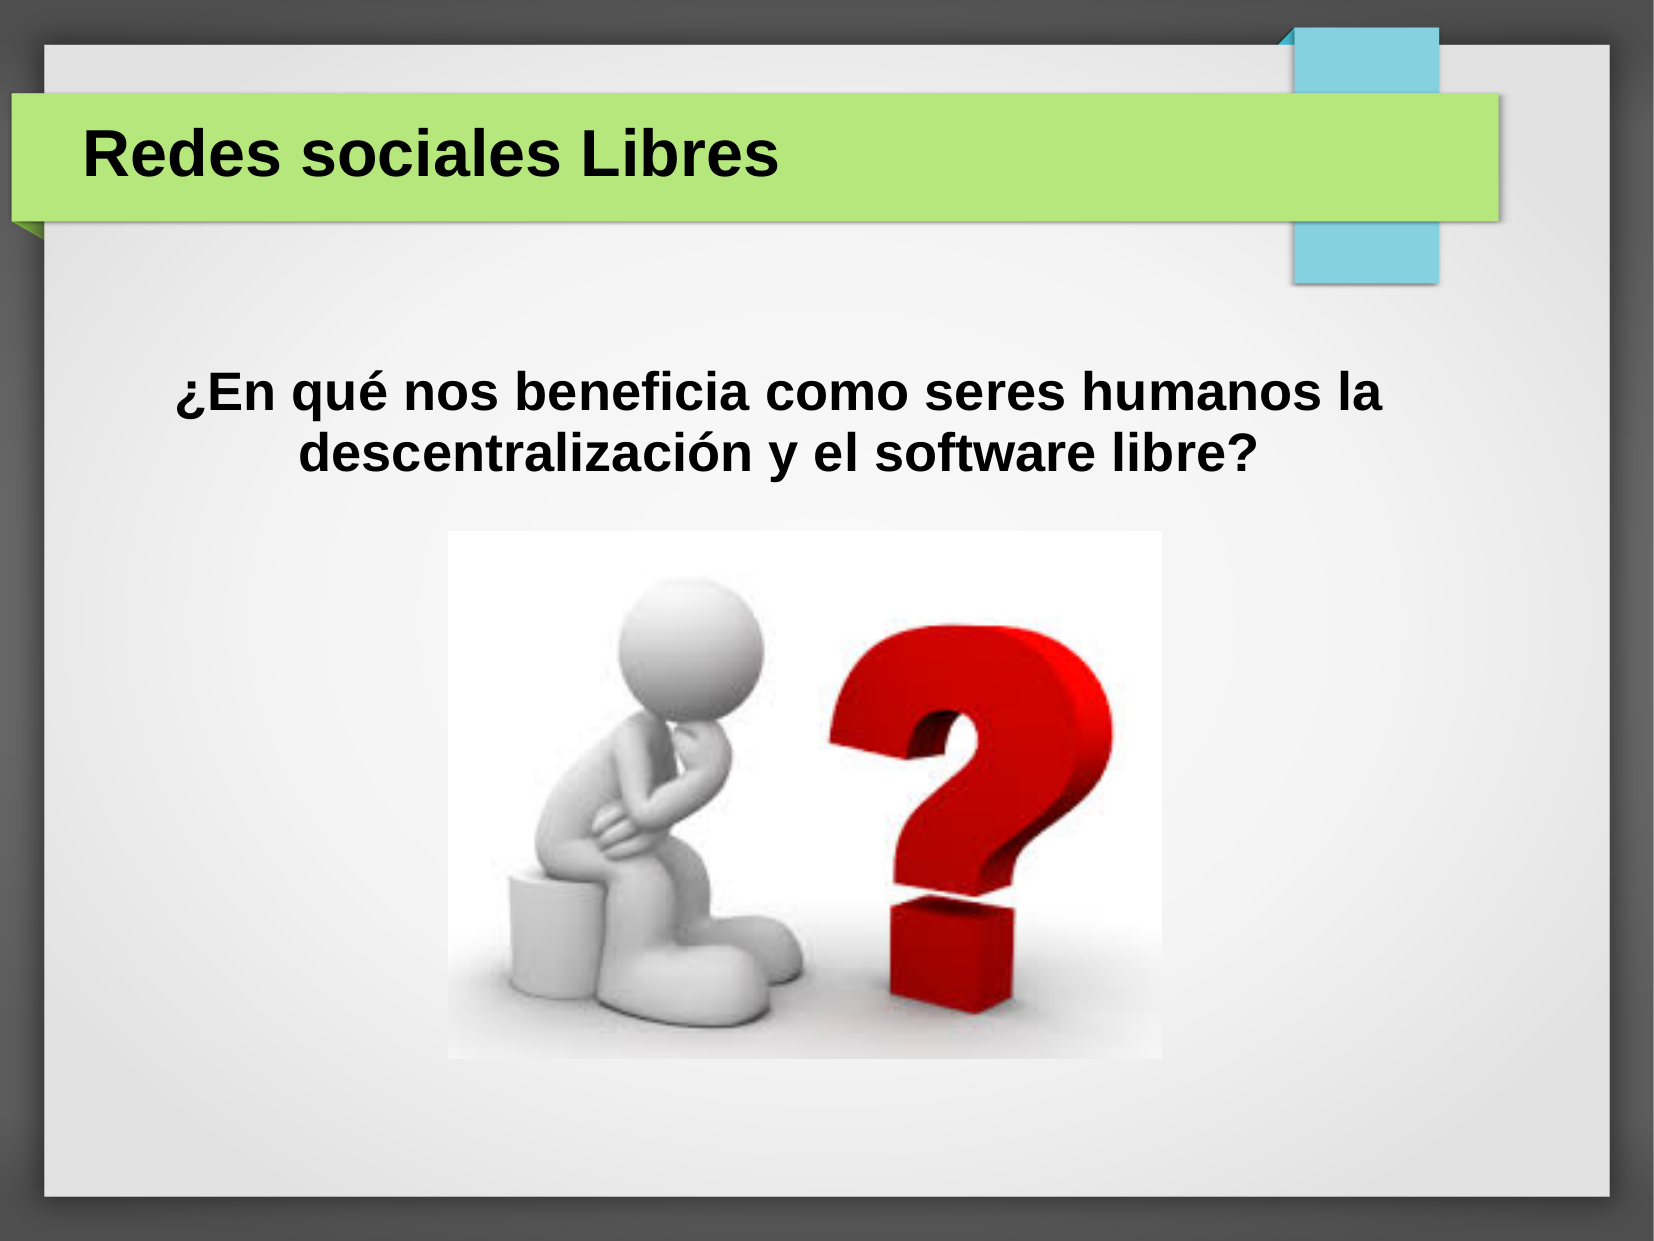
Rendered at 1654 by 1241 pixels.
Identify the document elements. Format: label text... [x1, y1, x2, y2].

text_box ¿En qué nos beneficia como seres humanos la descentralización y el software libre? [118, 354, 1406, 555]
title Redes sociales Libres [82, 94, 1264, 213]
picture [0, 0, 1654, 1241]
